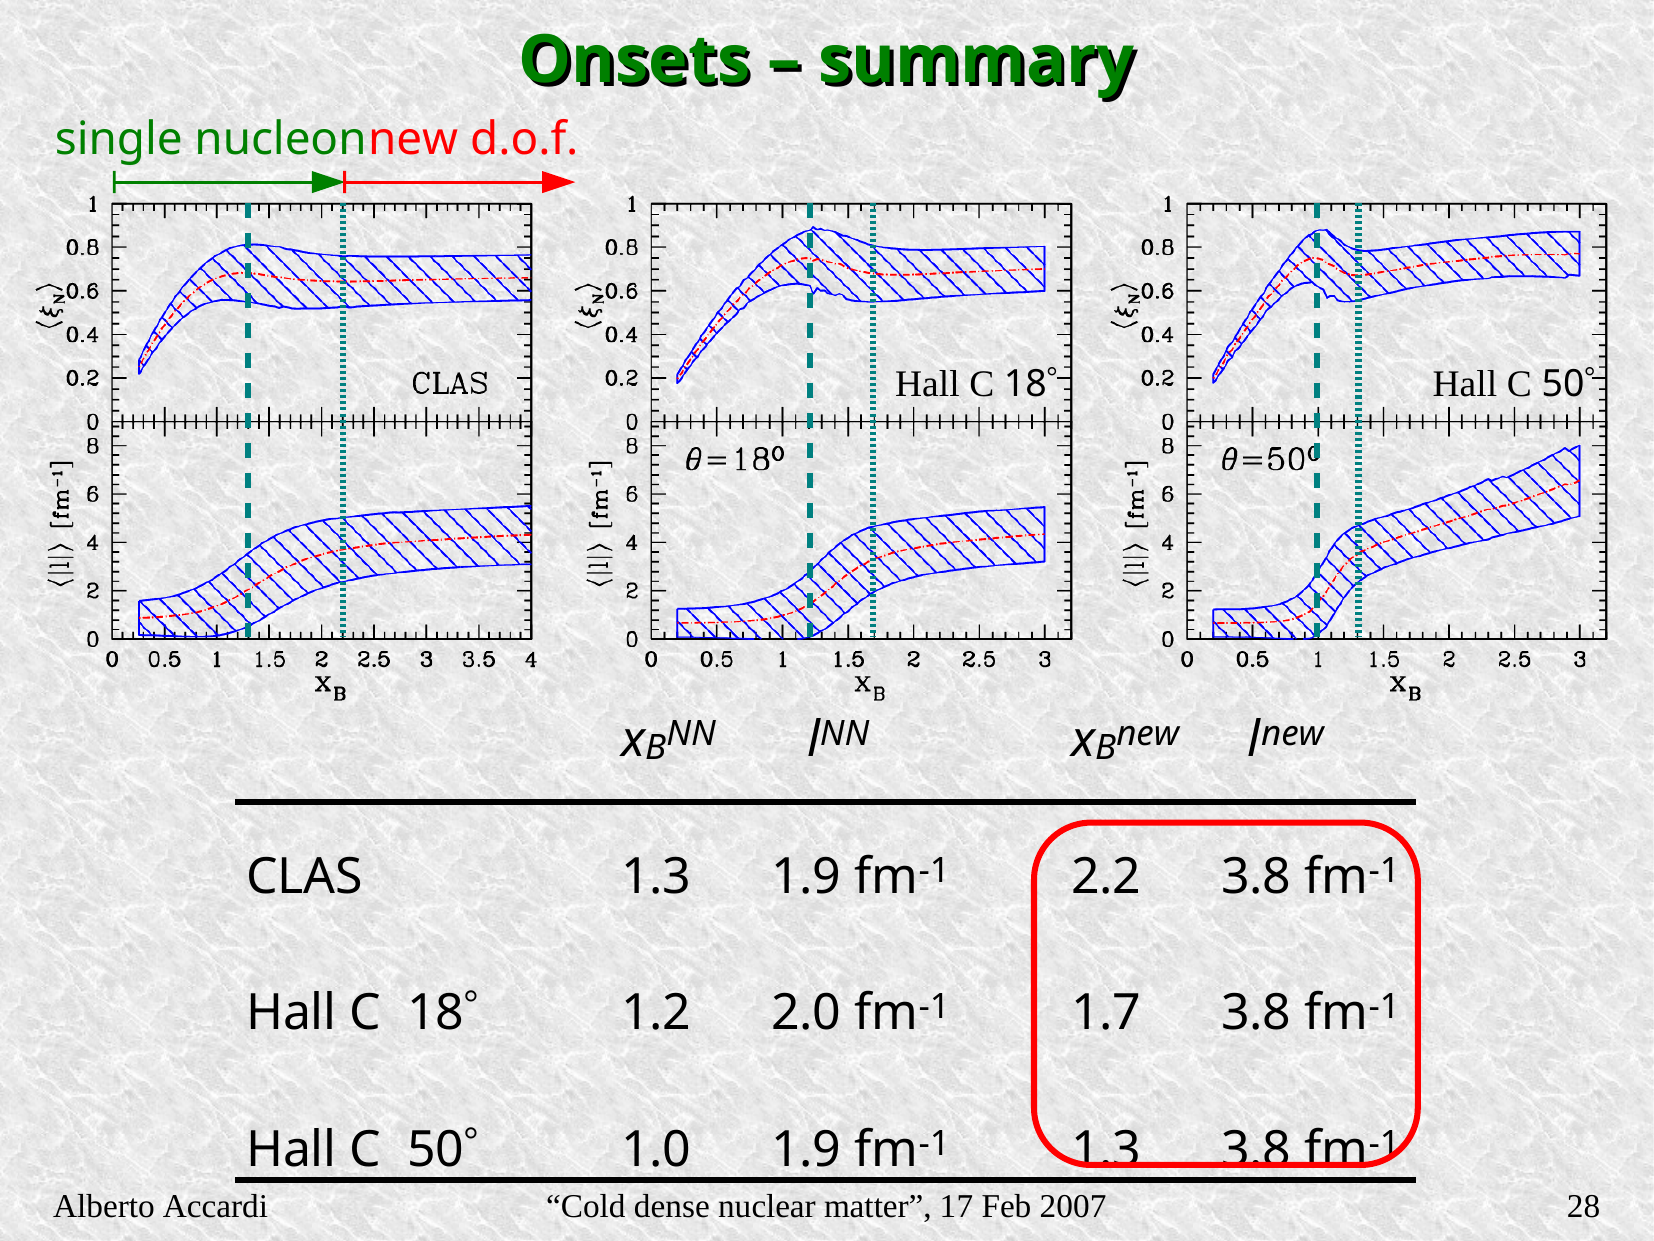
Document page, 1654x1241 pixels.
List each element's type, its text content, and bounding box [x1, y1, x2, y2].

text_box Hall C 50 [1418, 349, 1613, 414]
text_box new d.o.f. [353, 98, 584, 169]
text_box Onsets – summary [30, 4, 1624, 132]
text_box single nucleon [40, 98, 353, 169]
picture [0, 0, 1654, 1241]
text_box xBNN lNN xBnew lnew CLAS 1.3 1.9 fm-1 2.2 3.8 fm-1 Hall C 18 1.2 2.0 fm-1 1.7 3.8 fm-1 Hall C 50 1.0 1.9 fm-1 1.3 3.8 fm-1 [228, 693, 1426, 1159]
text_box Hall C 18 [880, 348, 1076, 413]
text_box xBNN lNN xBnew lnew CLAS 1.3 1.9 fm-1 2.2 3.8 fm-1 Hall C 18 1.2 2.0 fm-1 1.7 3.8 fm-1 Hall C 50 1.0 1.9 fm-1 1.3 3.8 fm-1 [1038, 826, 1414, 1159]
